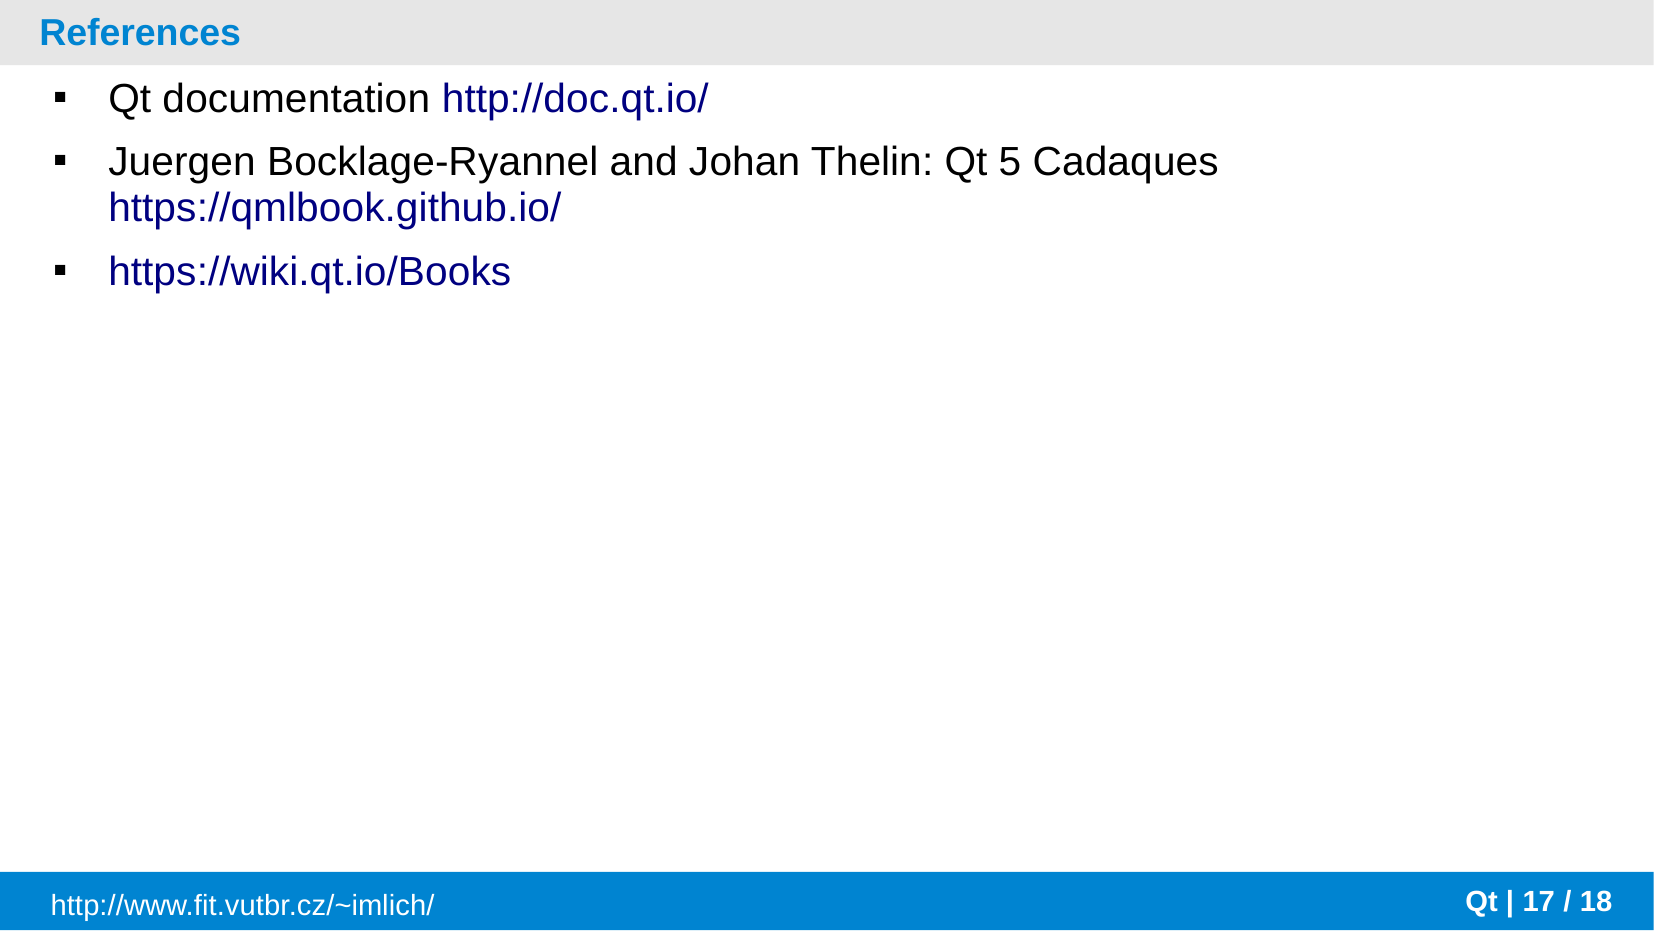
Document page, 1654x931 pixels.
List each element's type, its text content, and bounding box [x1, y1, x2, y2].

list Qt documentation http://doc.qt.io/ Juergen Bocklage-Ryannel and Johan Thelin: Qt 5 Cadaques https://qmlbook.github.io/ https://wiki.qt.io/Books [37, 75, 1615, 615]
title References [39, 4, 1615, 61]
